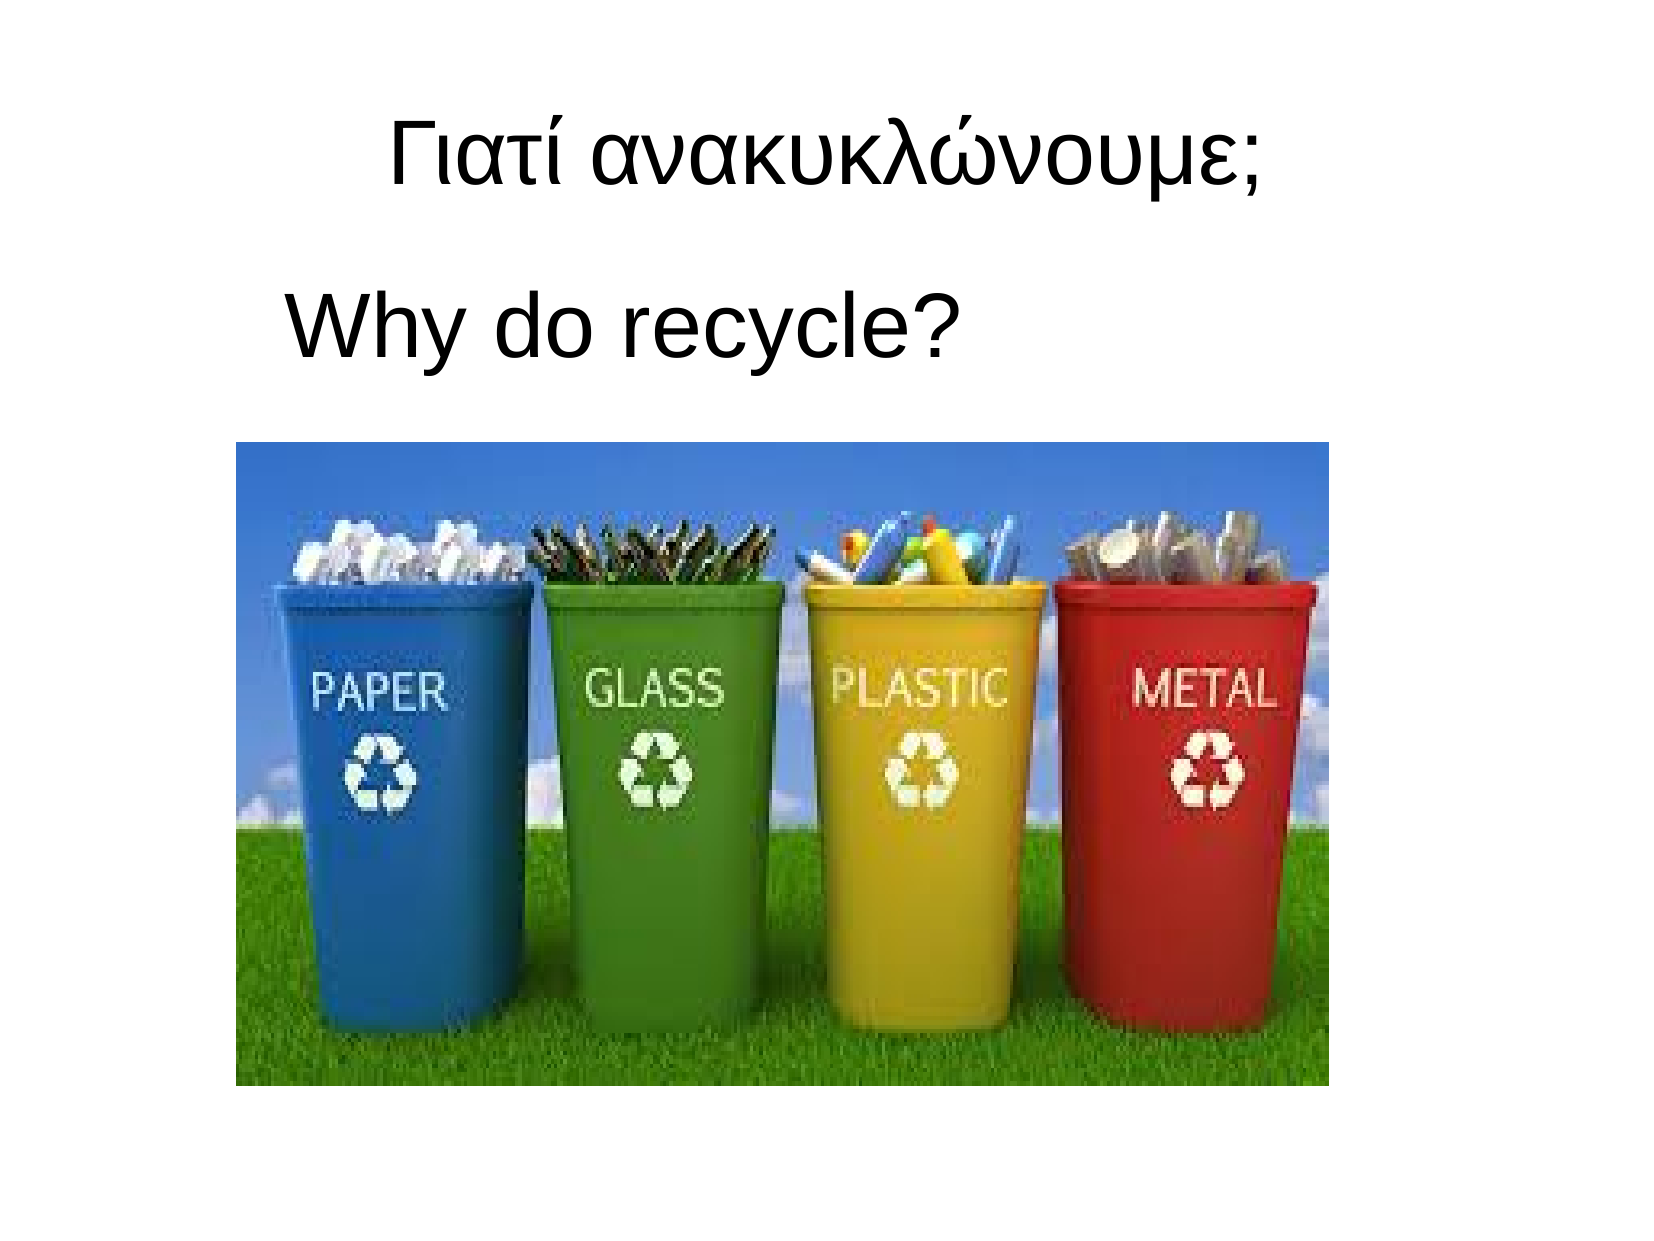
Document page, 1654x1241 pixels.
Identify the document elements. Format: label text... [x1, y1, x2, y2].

list Why do recycle? [47, 274, 1536, 1093]
picture [236, 442, 1329, 1086]
title Γιατί ανακυκλώνουμε; [82, 49, 1571, 257]
